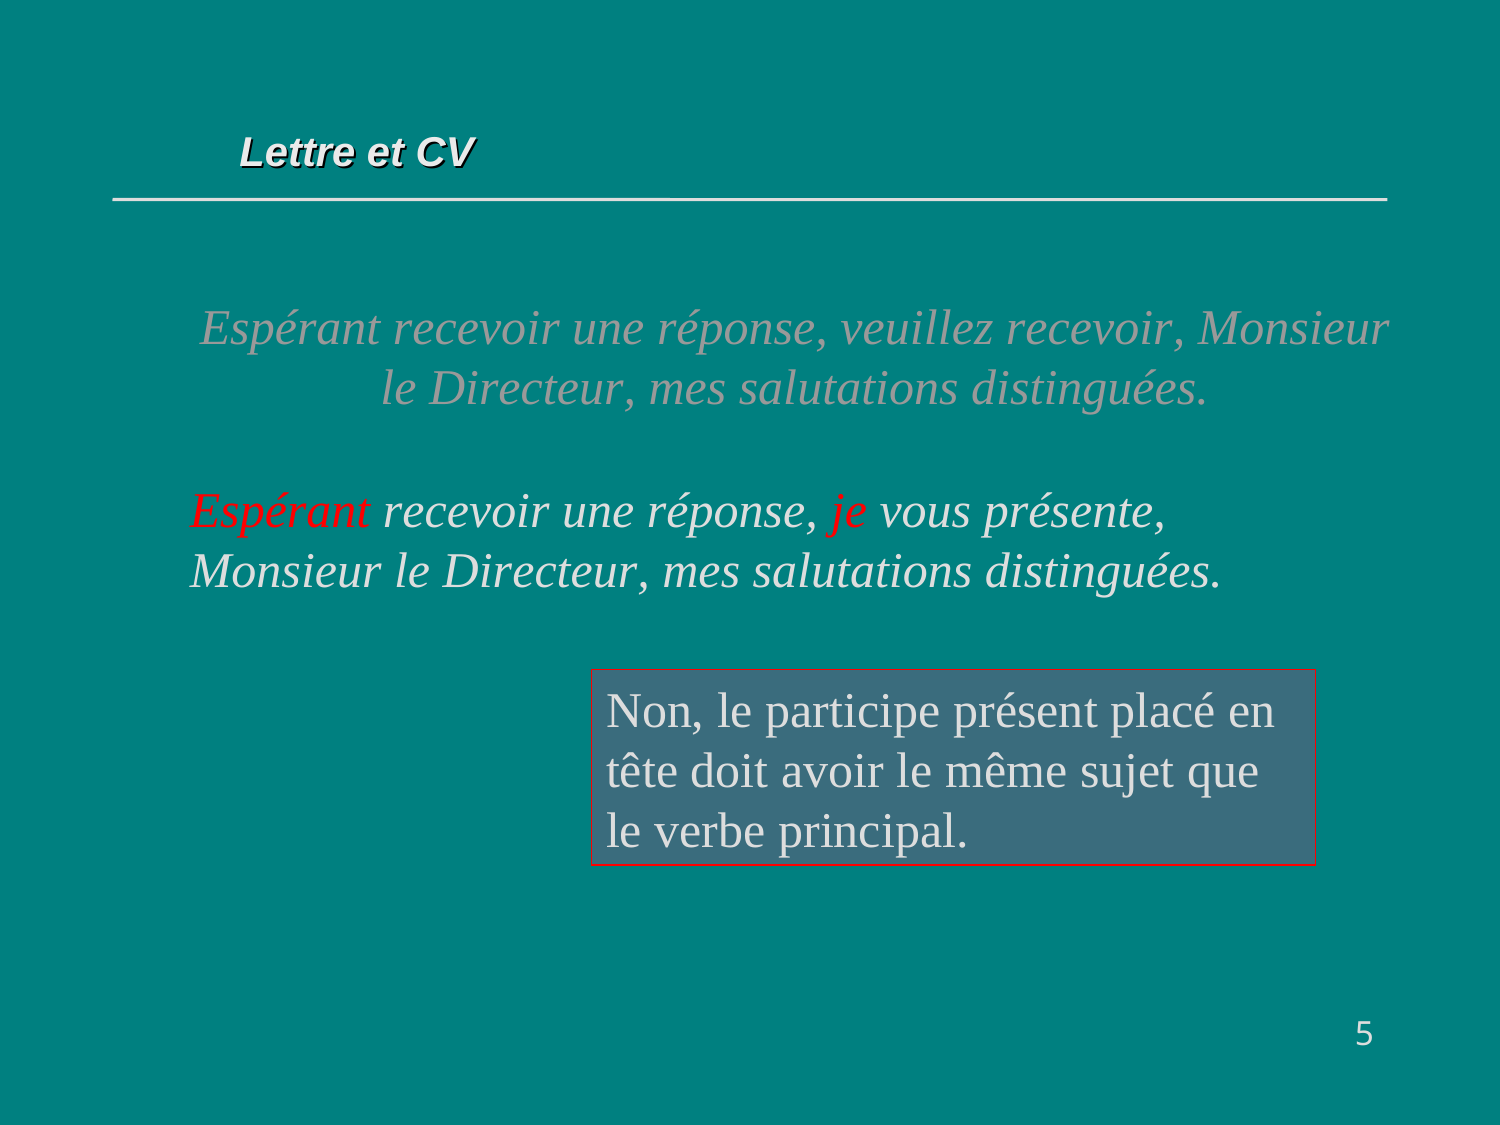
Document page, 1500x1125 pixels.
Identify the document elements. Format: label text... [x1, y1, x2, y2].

text_box Espérant recevoir une réponse, veuillez recevoir, Monsieur le Directeur, mes salutations distinguées. [172, 286, 1419, 423]
text_box Lettre et CV [224, 116, 489, 183]
text_box Non, le participe présent placé en tête doit avoir le même sujet que le verbe principal. [591, 669, 1316, 865]
text_box Espérant recevoir une réponse, je vous présente, Monsieur le Directeur, mes salutations distinguées. [174, 423, 1376, 606]
